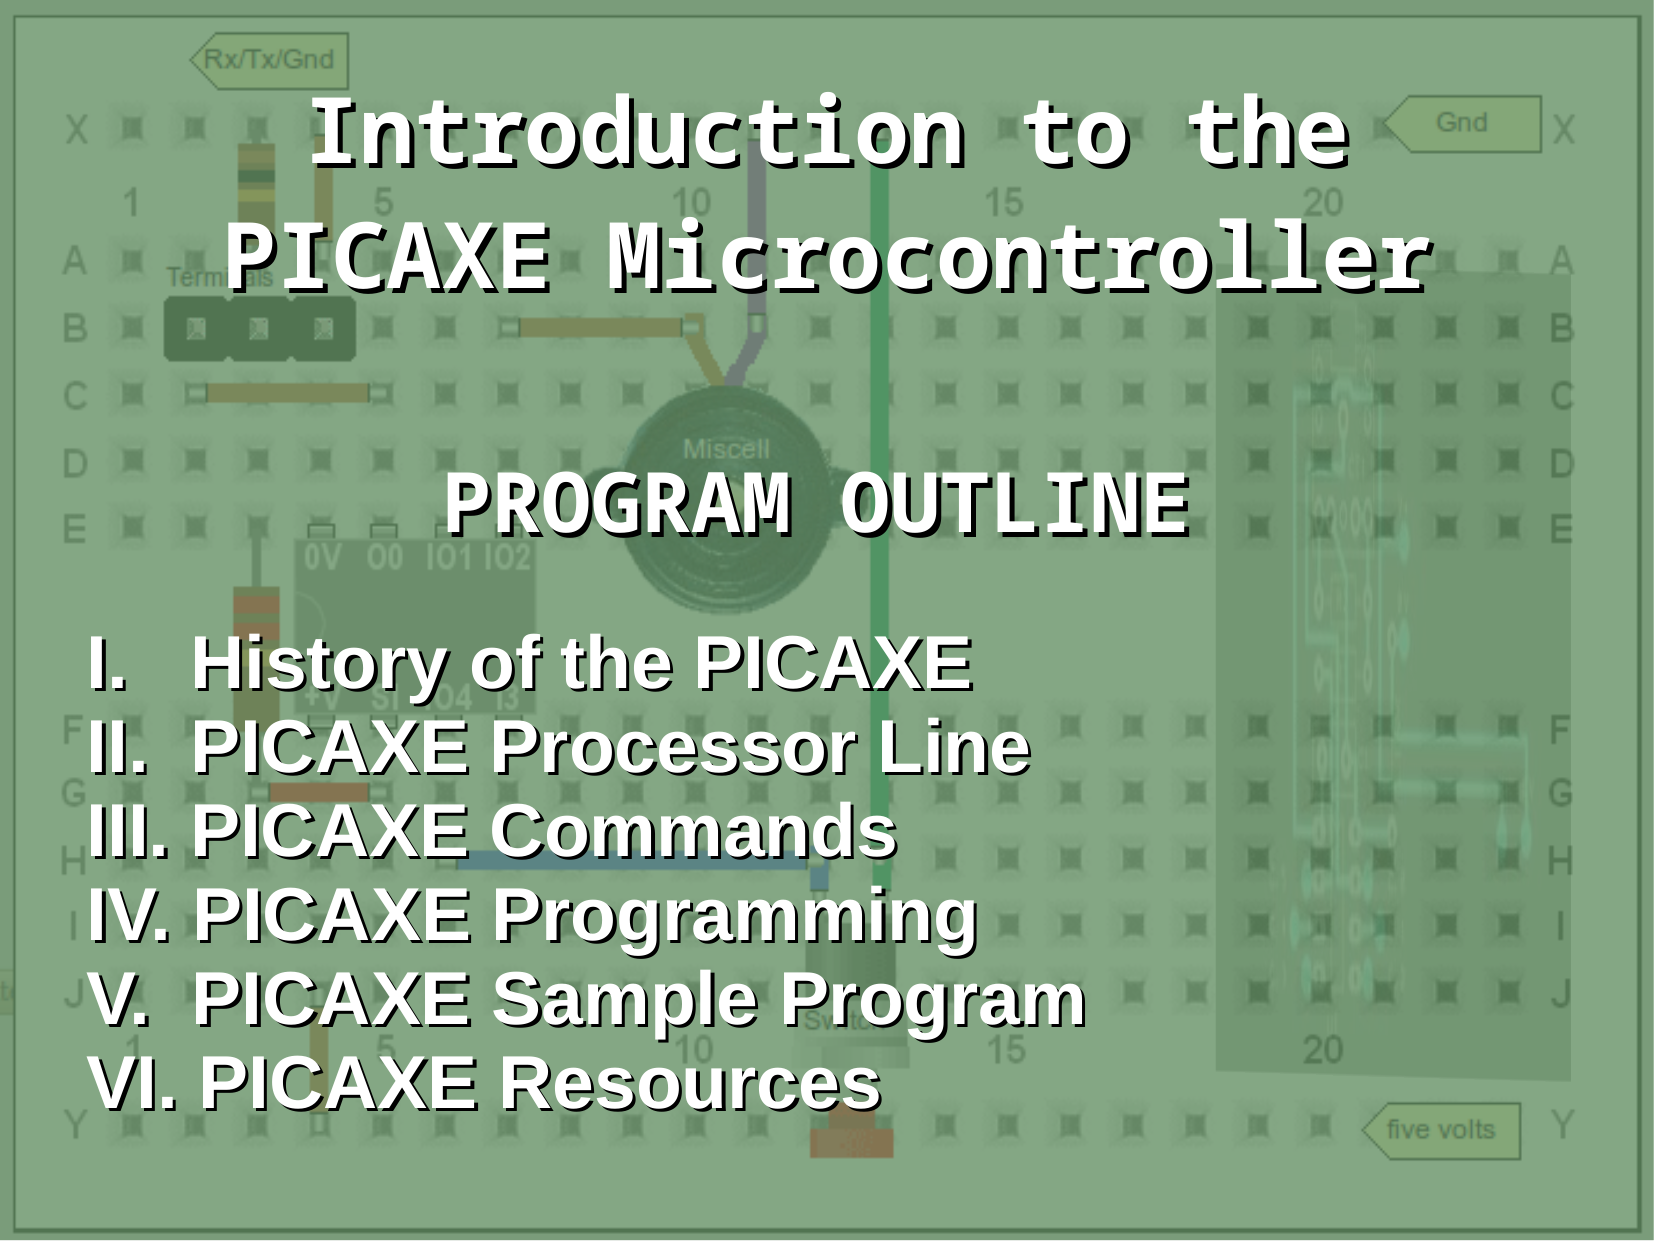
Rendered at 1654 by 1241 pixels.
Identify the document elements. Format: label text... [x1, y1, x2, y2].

picture [0, 0, 1654, 1241]
title Introduction to the PICAXE Microcontroller [82, 75, 1571, 306]
text_box I. History of the PICAXE II. PICAXE Processor Line III. PICAXE Commands IV. PICAXE Programming V. PICAXE Sample Program VI. PICAXE Resources [71, 613, 1529, 1132]
subtitle PROGRAM OUTLINE [71, 420, 1561, 1140]
